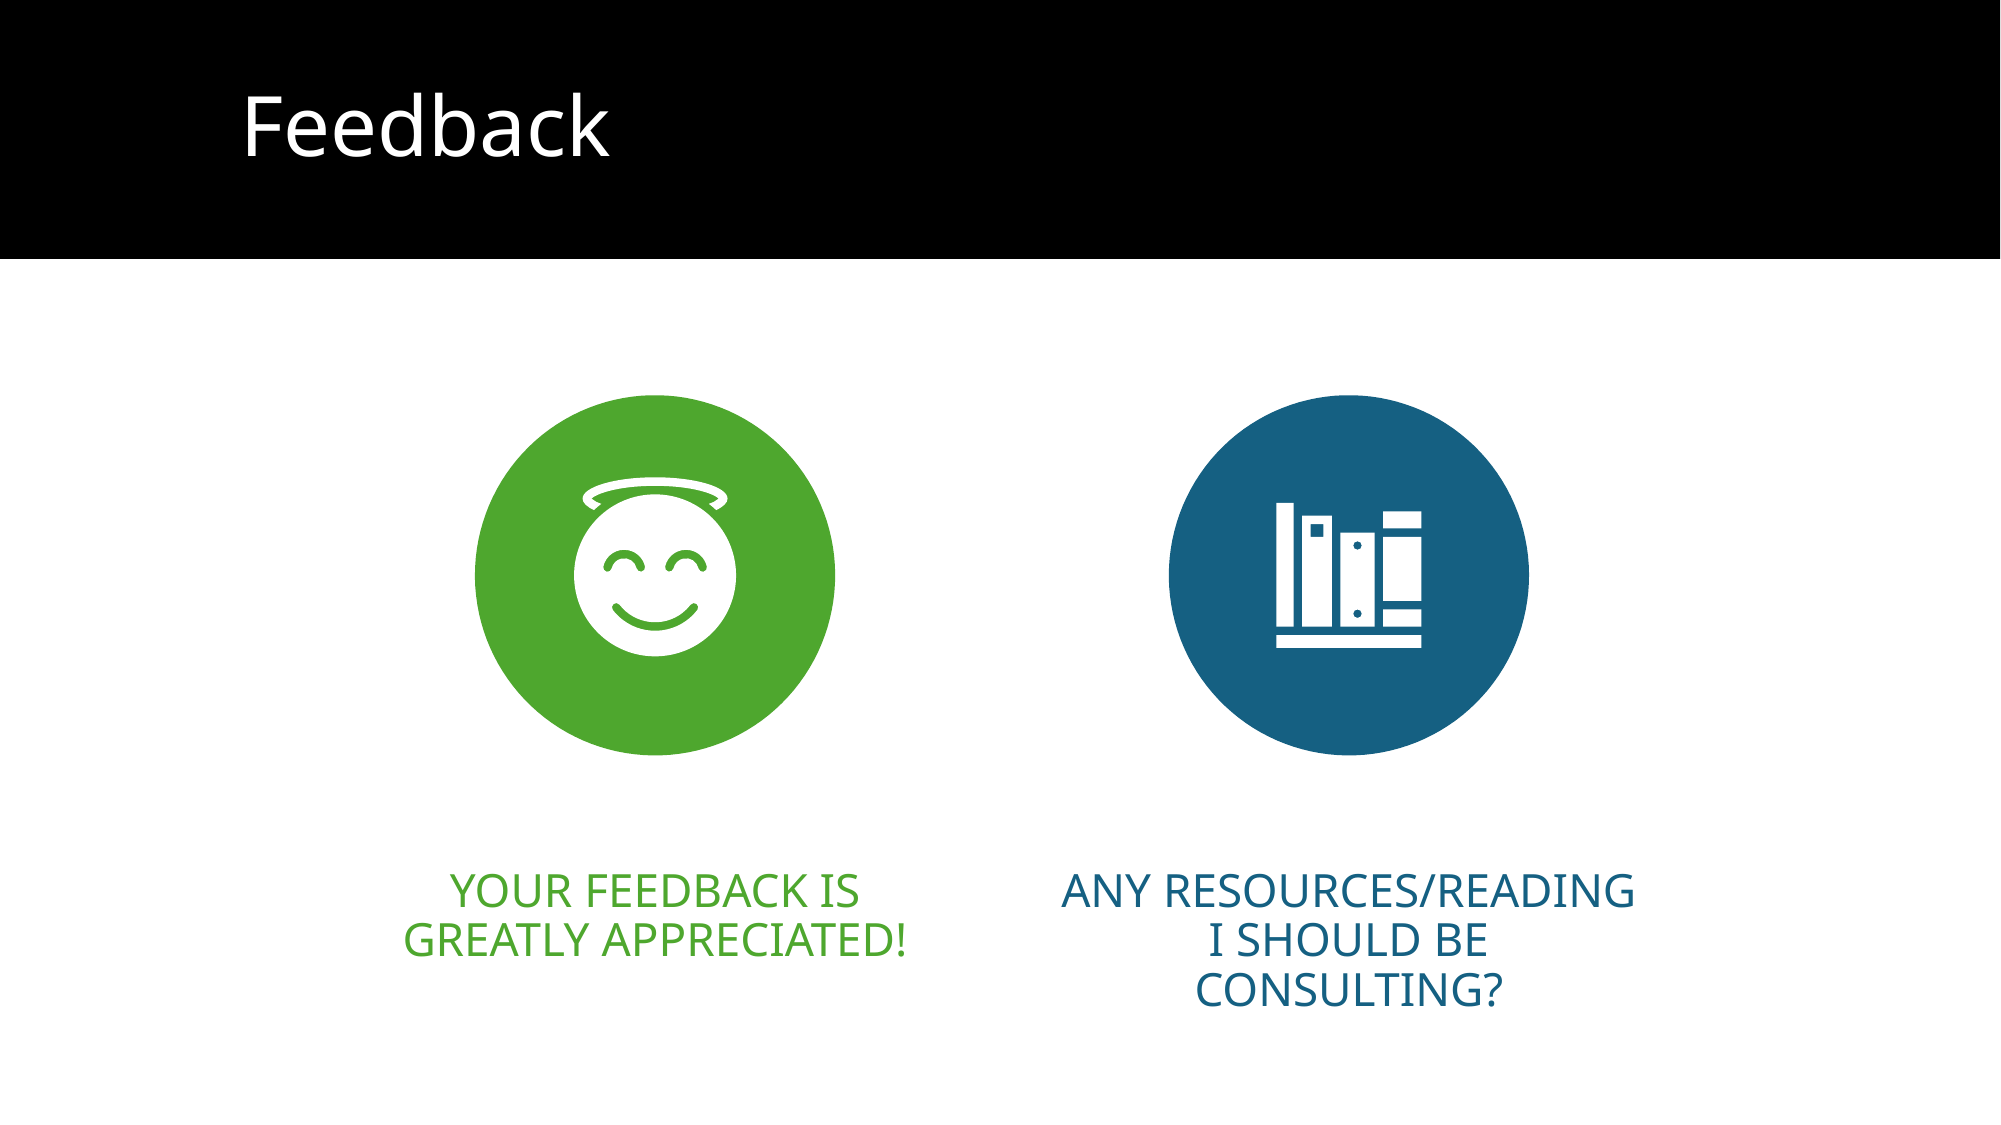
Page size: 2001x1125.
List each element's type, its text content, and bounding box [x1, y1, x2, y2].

text_box Any resources/reading I should be consulting? [1053, 867, 1645, 986]
text_box Your feedback is greatly appreciated! [359, 867, 951, 986]
text_box [0, 0, 2000, 1125]
title Feedback [225, 57, 1873, 202]
